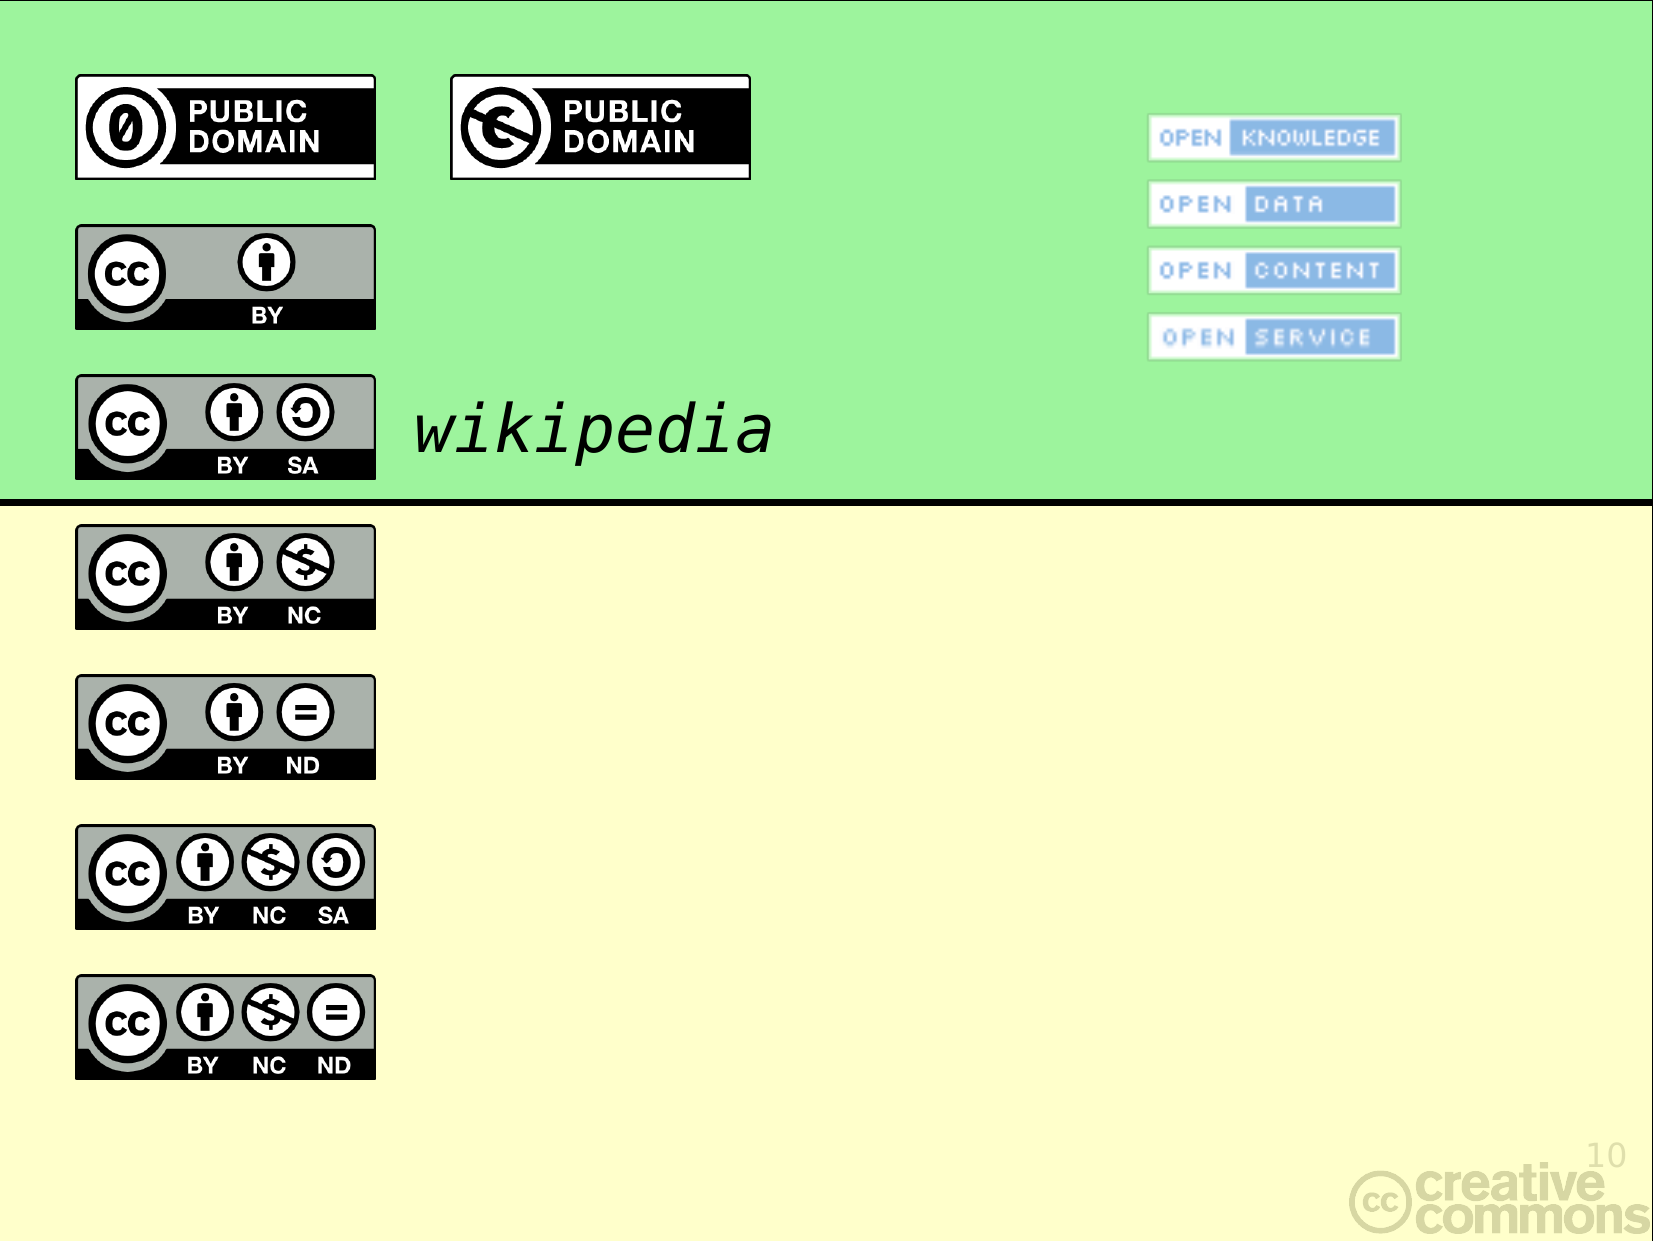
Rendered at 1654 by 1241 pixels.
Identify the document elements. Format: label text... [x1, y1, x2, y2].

picture [75, 674, 376, 781]
picture [75, 74, 376, 181]
picture [75, 524, 376, 631]
text_box [0, 506, 1653, 1241]
picture [75, 374, 376, 481]
picture [75, 824, 376, 931]
picture [75, 224, 376, 331]
picture [975, 74, 1576, 371]
picture [450, 74, 751, 181]
text_box wikipedia [399, 383, 1432, 476]
text_box [0, 0, 1653, 499]
picture [75, 974, 376, 1081]
